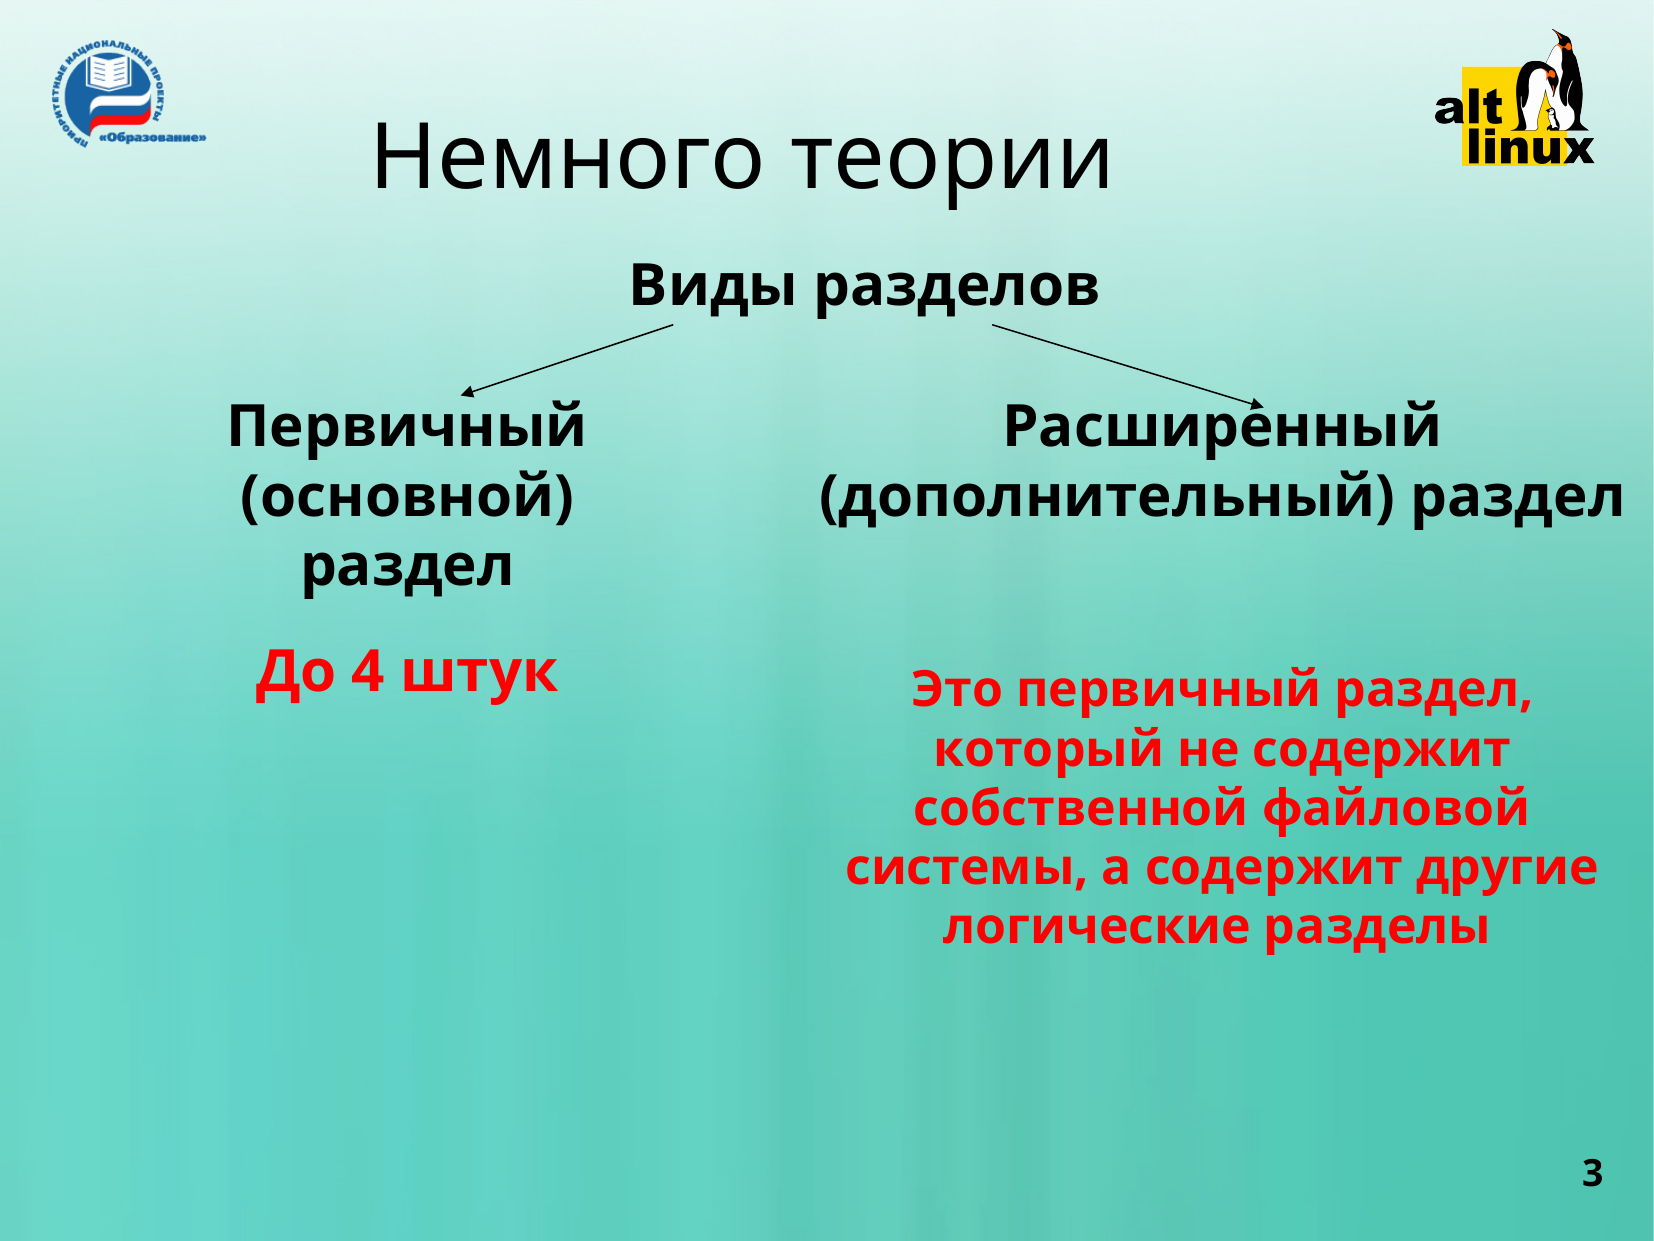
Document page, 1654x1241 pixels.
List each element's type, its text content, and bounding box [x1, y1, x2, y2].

picture [0, 271, 1654, 1241]
text_box Расширенный (дополнительный) раздел Это первичный раздел, который не содержит собственной файловой системы, а содержит другие логические разделы [791, 383, 1654, 1176]
picture [0, 0, 1654, 383]
text_box Виды разделов [614, 242, 1205, 433]
title Немного теории [0, 41, 1486, 271]
text_box Первичный (основной) раздел До 4 штук [141, 383, 674, 819]
picture [504, 346, 614, 383]
